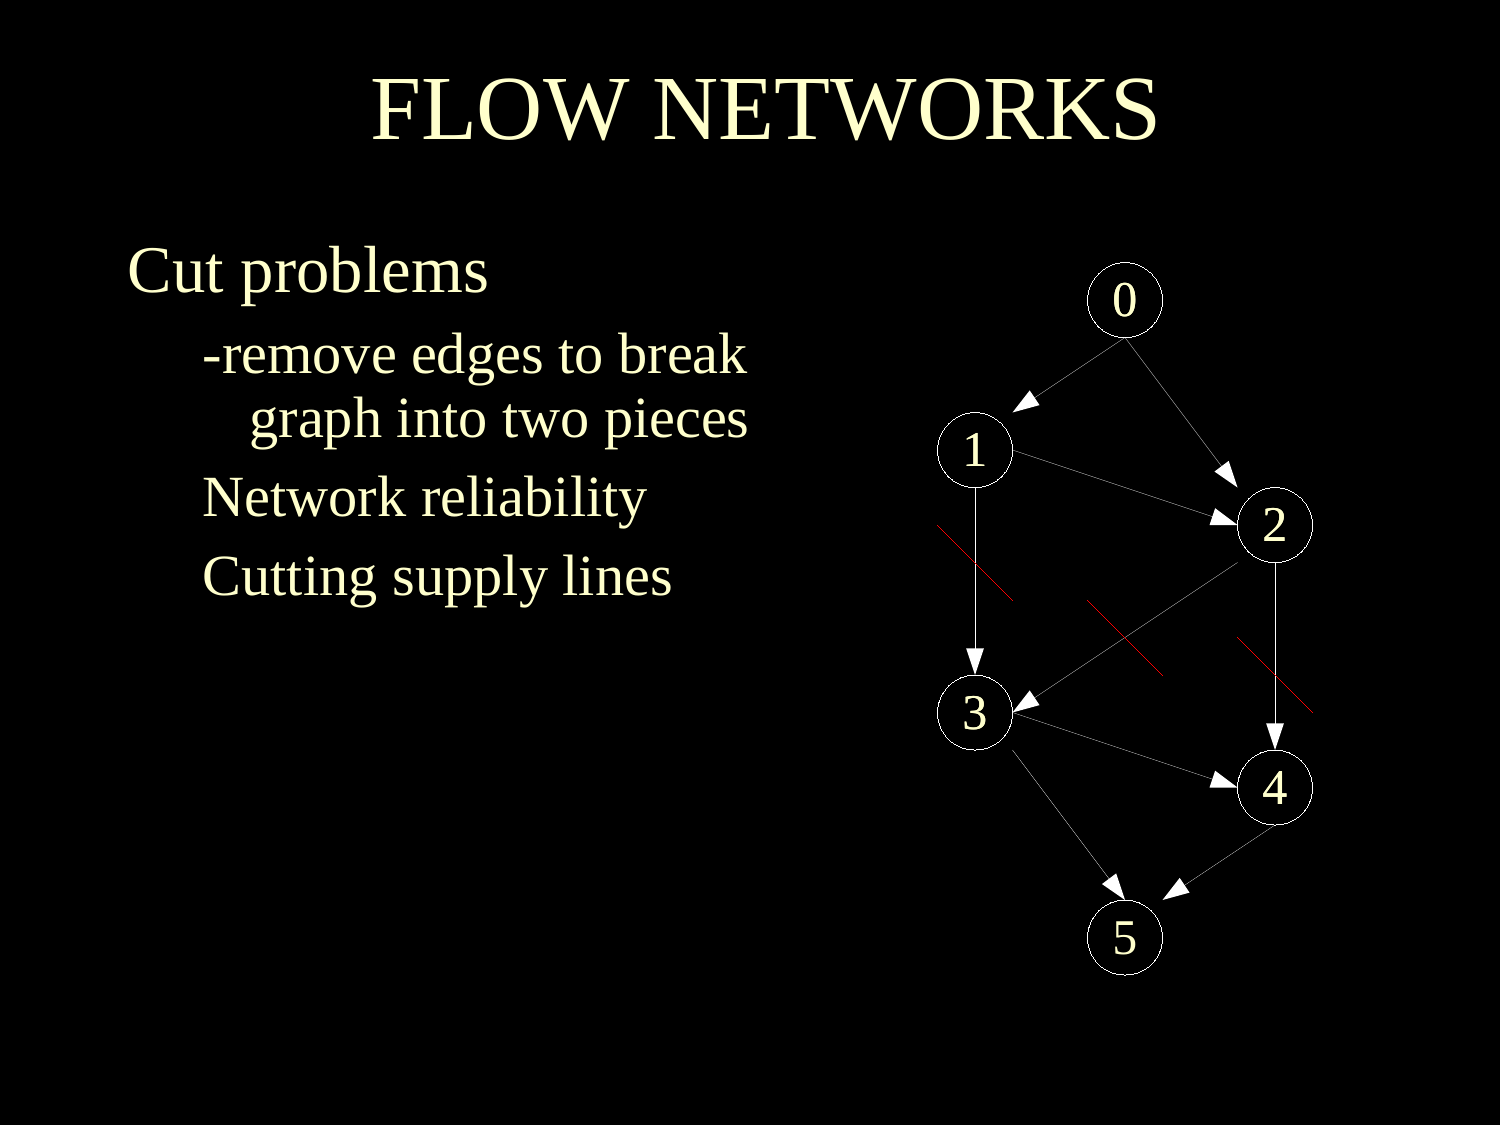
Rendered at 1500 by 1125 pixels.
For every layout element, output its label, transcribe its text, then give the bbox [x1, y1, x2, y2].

text_box 1 [937, 412, 1013, 488]
text_box 5 [1087, 900, 1163, 976]
text_box 4 [1237, 750, 1313, 826]
text_box 0 [1087, 262, 1163, 338]
text_box 2 [1237, 487, 1313, 563]
text_box 3 [937, 675, 1013, 751]
list Cut problems -remove edges to break graph into two pieces Network reliability Cutting supply lines [112, 224, 863, 1083]
title FLOW NETWORKS [37, 50, 1496, 167]
